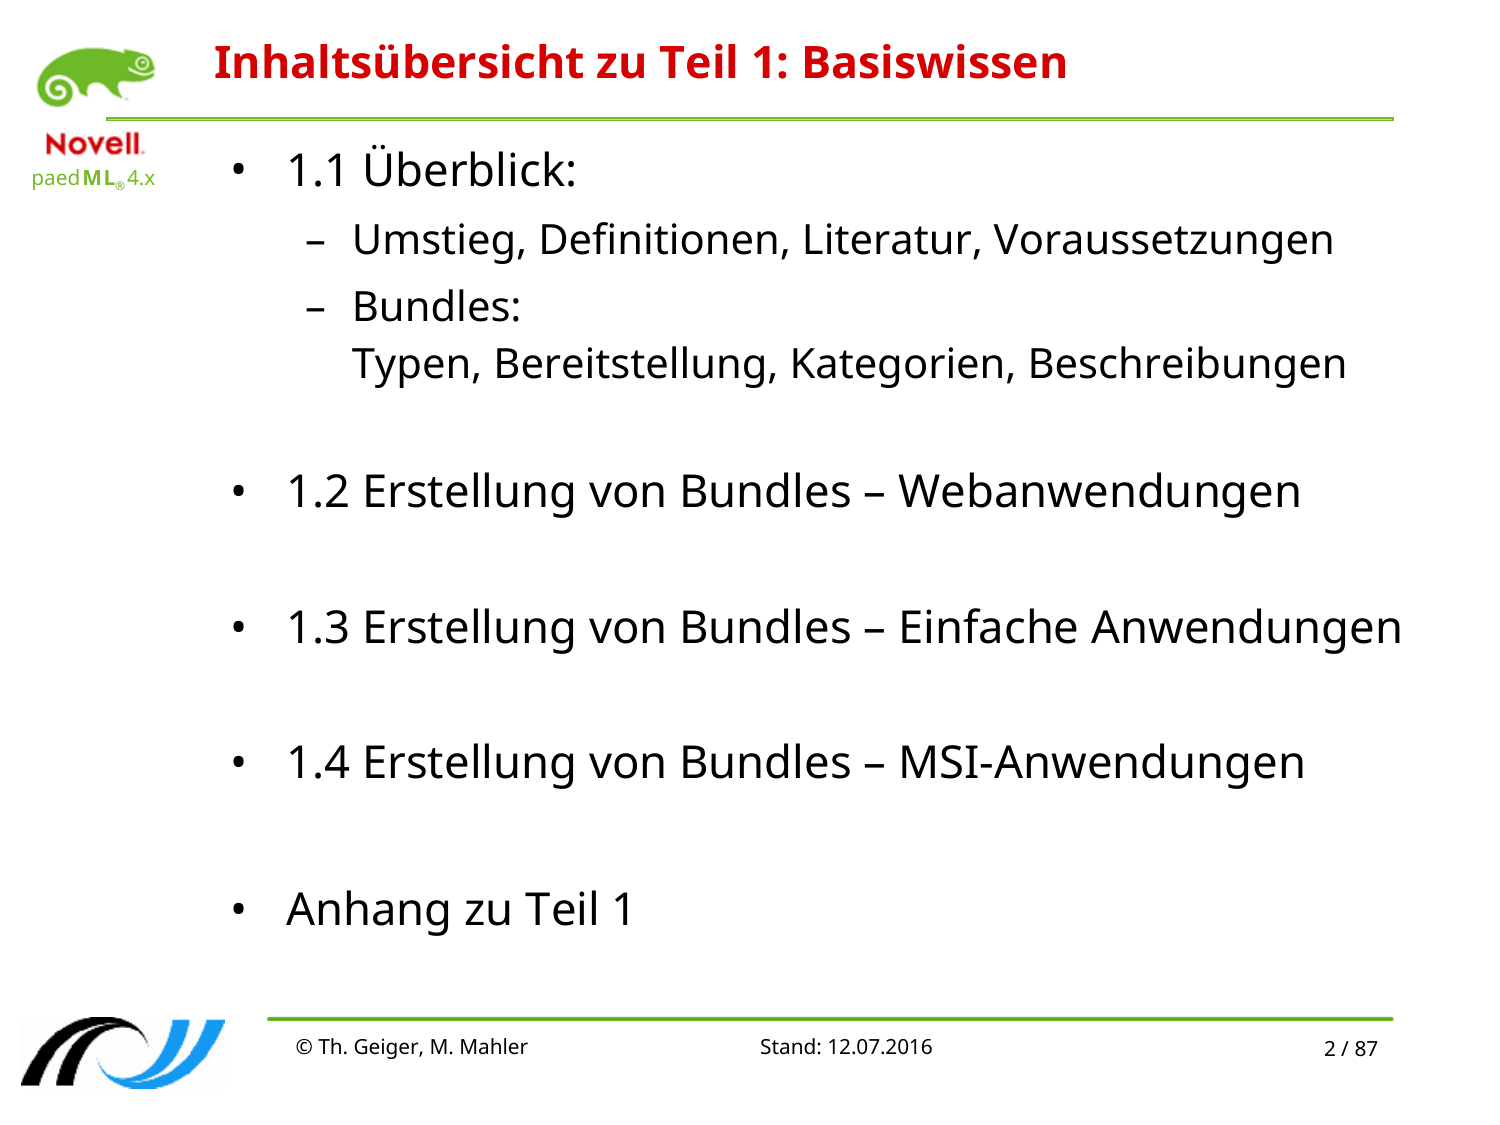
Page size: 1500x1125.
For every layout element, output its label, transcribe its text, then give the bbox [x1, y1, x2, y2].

title Inhaltsübersicht zu Teil 1: Basiswissen [214, 16, 1393, 108]
picture [24, 32, 167, 175]
picture [21, 1017, 225, 1089]
list 1.1 Überblick: Umstieg, Definitionen, Literatur, Voraussetzungen Bundles: Typen, Bereitstellung, Kategorien, Beschreibungen 1.2 Erstellung von Bundles – Webanwendungen 1.3 Erstellung von Bundles – Einfache Anwendungen 1.4 Erstellung von Bundles – MSI-Anwendungen Anhang zu Teil 1 [230, 137, 1412, 916]
